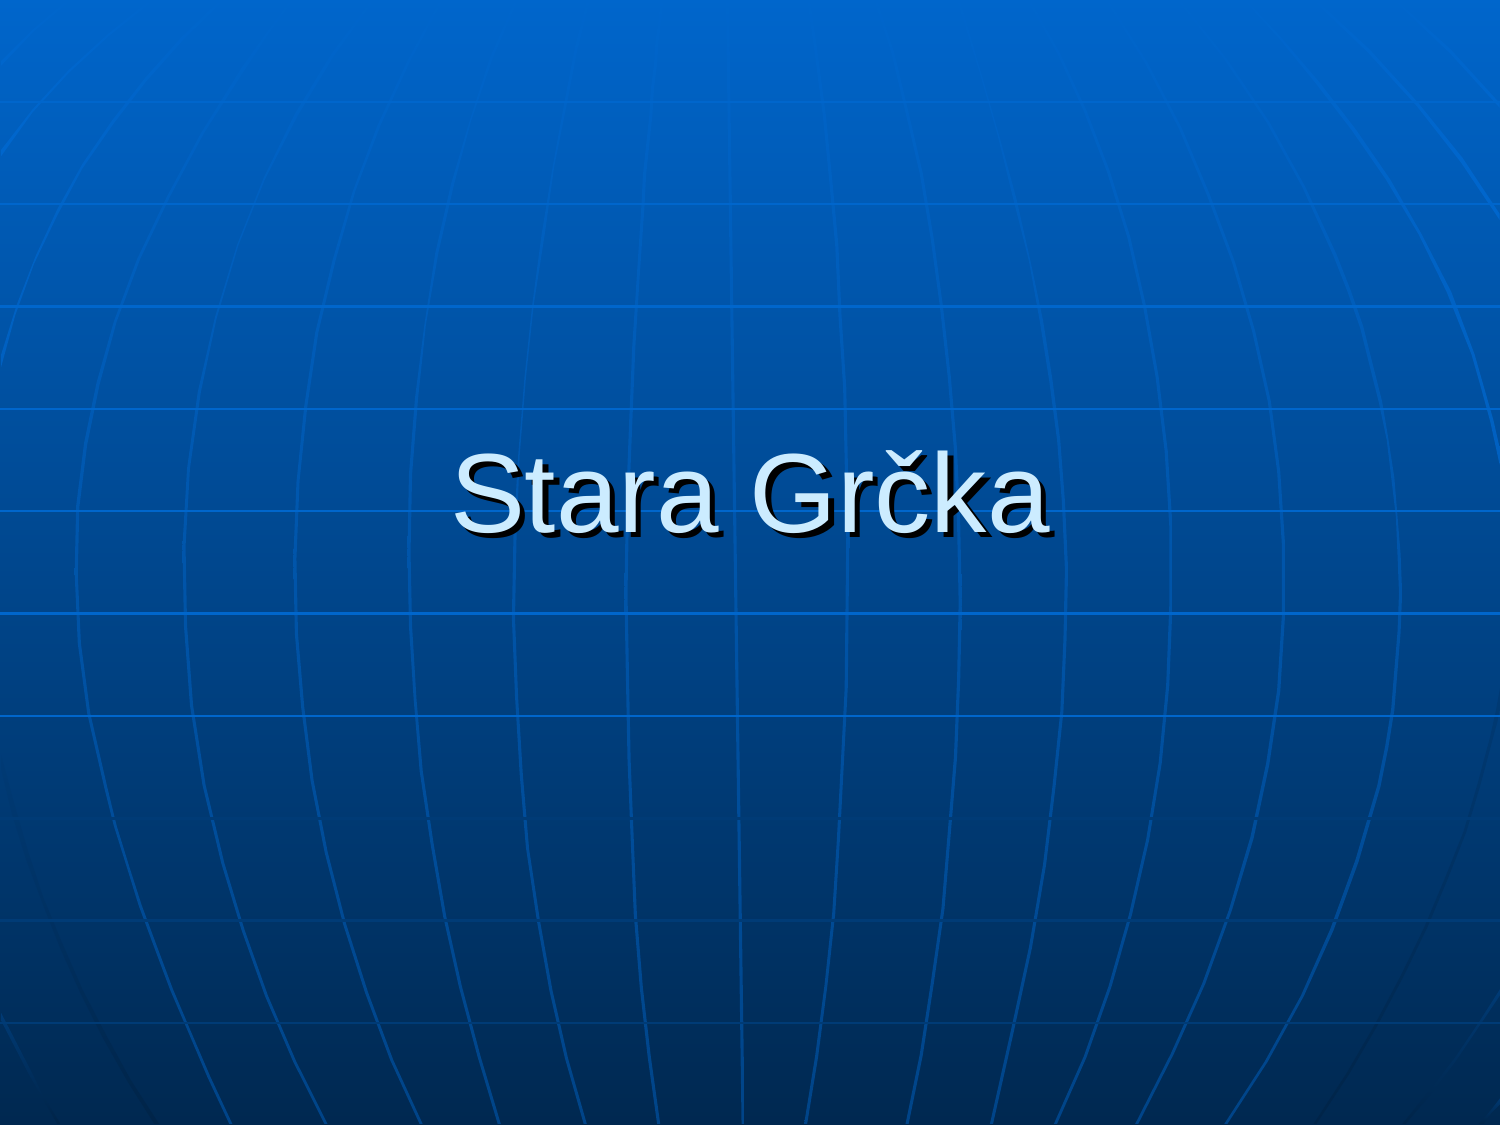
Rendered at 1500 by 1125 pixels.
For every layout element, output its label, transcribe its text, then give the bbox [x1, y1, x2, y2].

title Stara Grčka [112, 277, 1388, 563]
